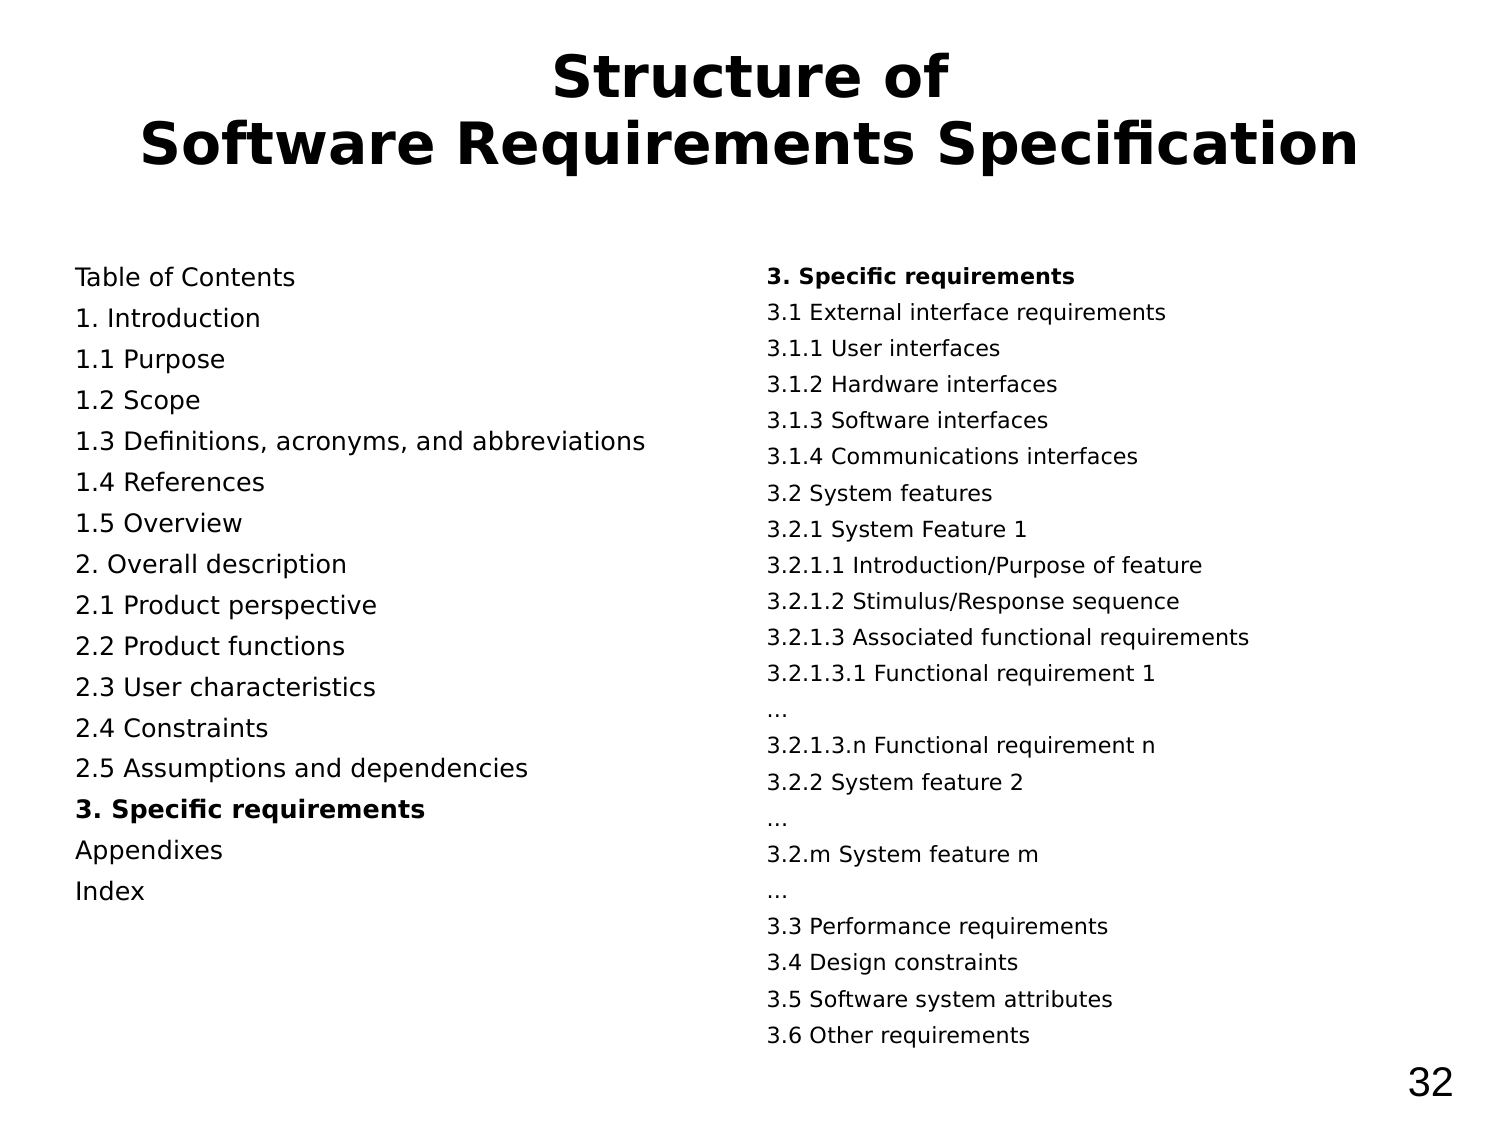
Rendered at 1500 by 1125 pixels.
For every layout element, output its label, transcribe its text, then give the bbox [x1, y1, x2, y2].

title Structure of Software Requirements Specification [75, 43, 1425, 179]
list Table of Contents 1. Introduction 1.1 Purpose 1.2 Scope 1.3 Definitions, acronyms, and abbreviations 1.4 References 1.5 Overview 2. Overall description 2.1 Product perspective 2.2 Product functions 2.3 User characteristics 2.4 Constraints 2.5 Assumptions and dependencies 3. Specific requirements Appendixes Index [74, 263, 734, 916]
list 3. Specific requirements 3.1 External interface requirements 3.1.1 User interfaces 3.1.2 Hardware interfaces 3.1.3 Software interfaces 3.1.4 Communications interfaces 3.2 System features 3.2.1 System Feature 1 3.2.1.1 Introduction/Purpose of feature 3.2.1.2 Stimulus/Response sequence 3.2.1.3 Associated functional requirements 3.2.1.3.1 Functional requirement 1 ... 3.2.1.3.n Functional requirement n 3.2.2 System feature 2 ... 3.2.m System feature m ... 3.3 Performance requirements 3.4 Design constraints 3.5 Software system attributes 3.6 Other requirements [766, 263, 1426, 1063]
